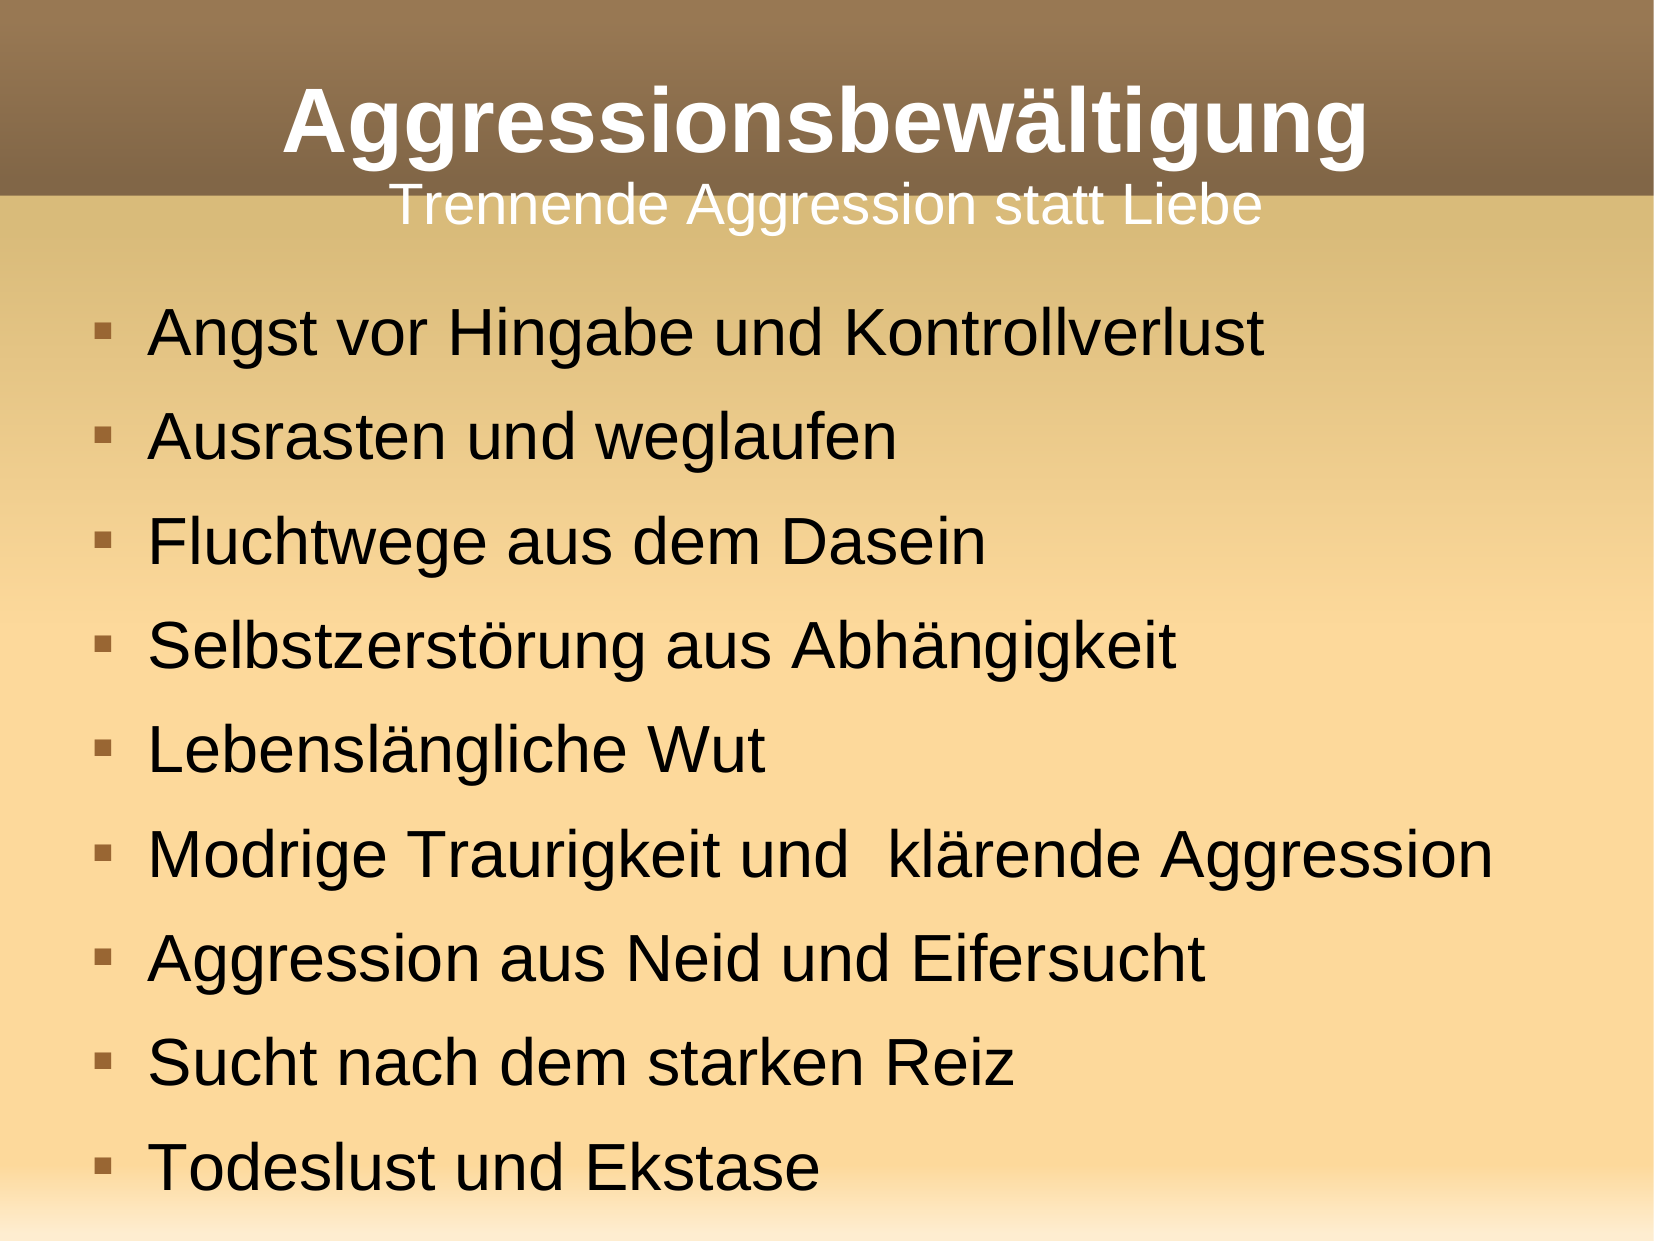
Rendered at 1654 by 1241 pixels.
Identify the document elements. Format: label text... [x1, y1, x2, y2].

title Aggressionsbewältigung Trennende Aggression statt Liebe [82, 56, 1571, 250]
picture [0, 0, 1654, 1241]
list Angst vor Hingabe und Kontrollverlust Ausrasten und weglaufen Fluchtwege aus dem Dasein Selbstzerstörung aus Abhängigkeit Lebenslängliche Wut Modrige Traurigkeit und klärende Aggression Aggression aus Neid und Eifersucht Sucht nach dem starken Reiz Todeslust und Ekstase [76, 295, 1565, 1241]
